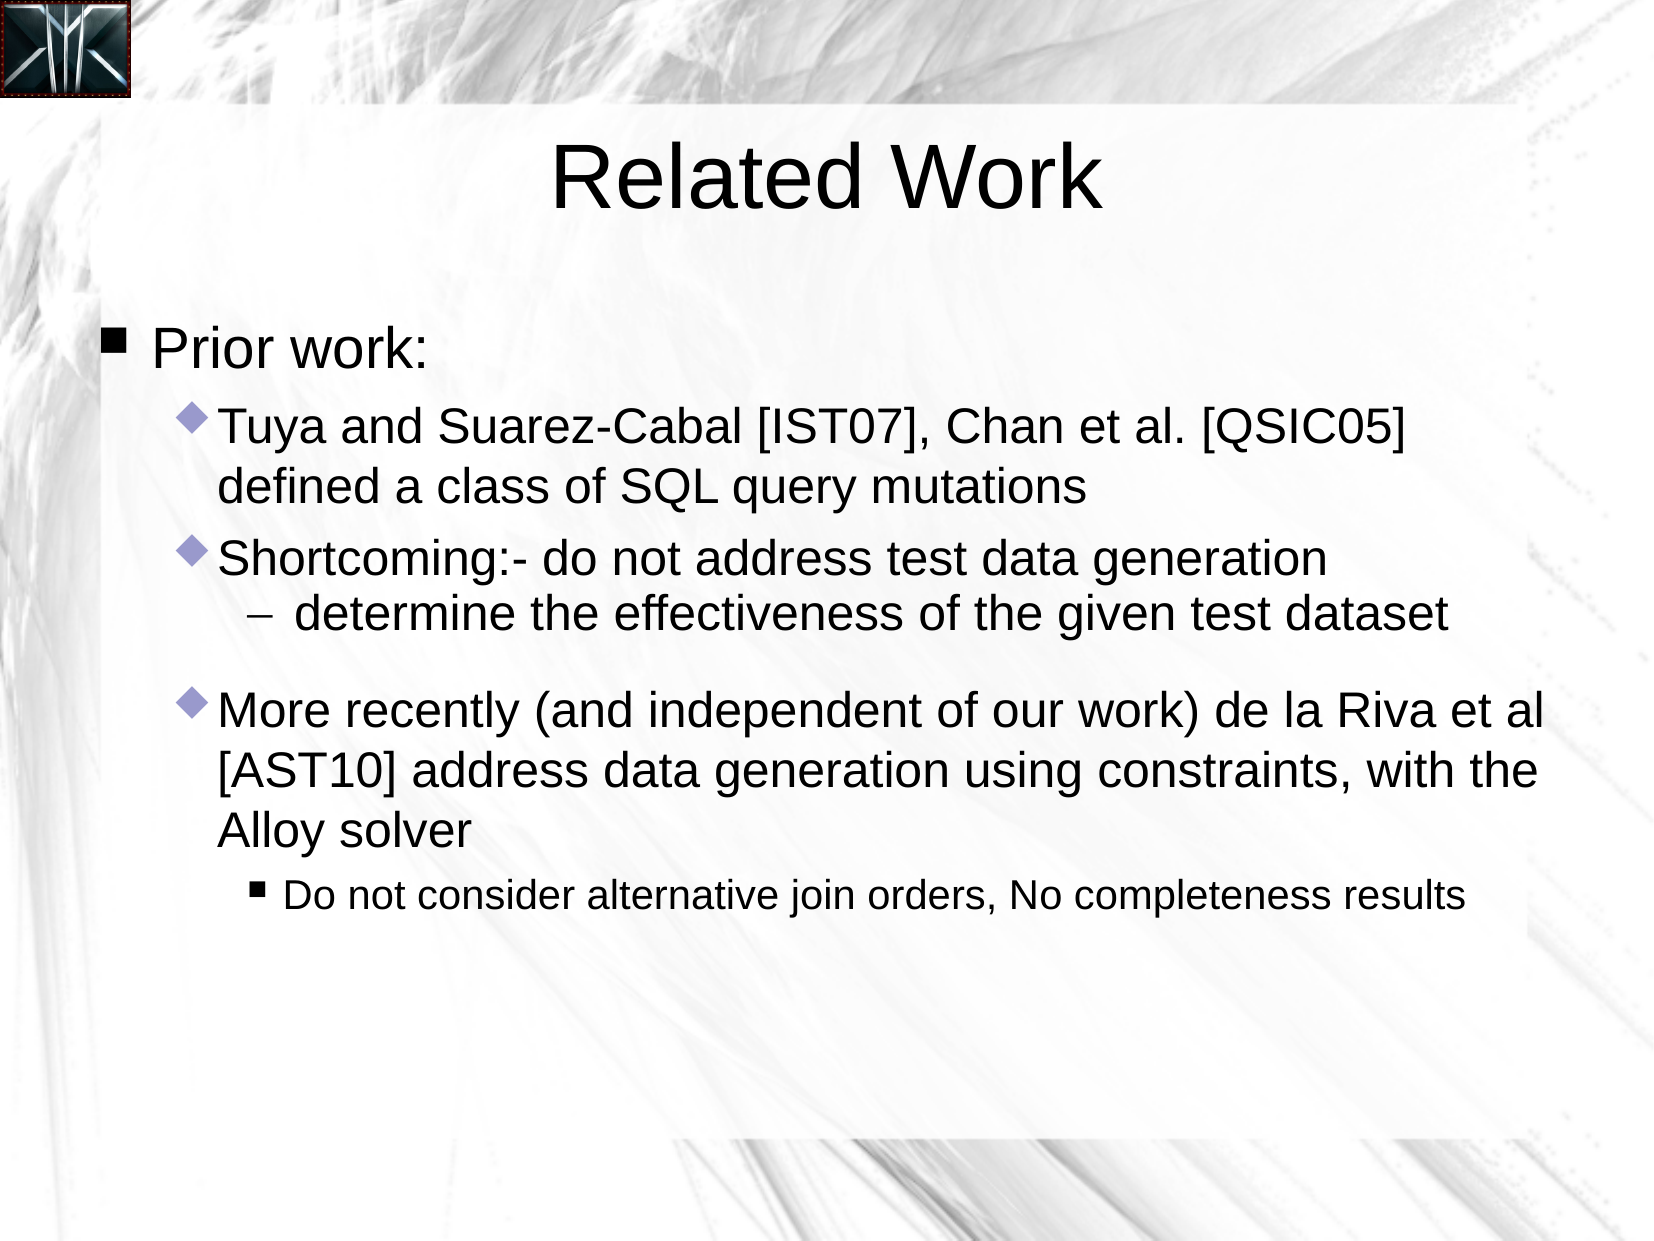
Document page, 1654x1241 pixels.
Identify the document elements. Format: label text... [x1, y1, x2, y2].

title Related Work [82, 82, 1571, 262]
list Prior work: Tuya and Suarez-Cabal [IST07], Chan et al. [QSIC05] defined a class of SQL query mutations Shortcoming:- do not address test data generation determine the effectiveness of the given test dataset More recently (and independent of our work) de la Riva et al [AST10] address data generation using constraints, with the Alloy solver Do not consider alternative join orders, No completeness results [82, 303, 1571, 1158]
picture [0, 0, 1654, 1241]
